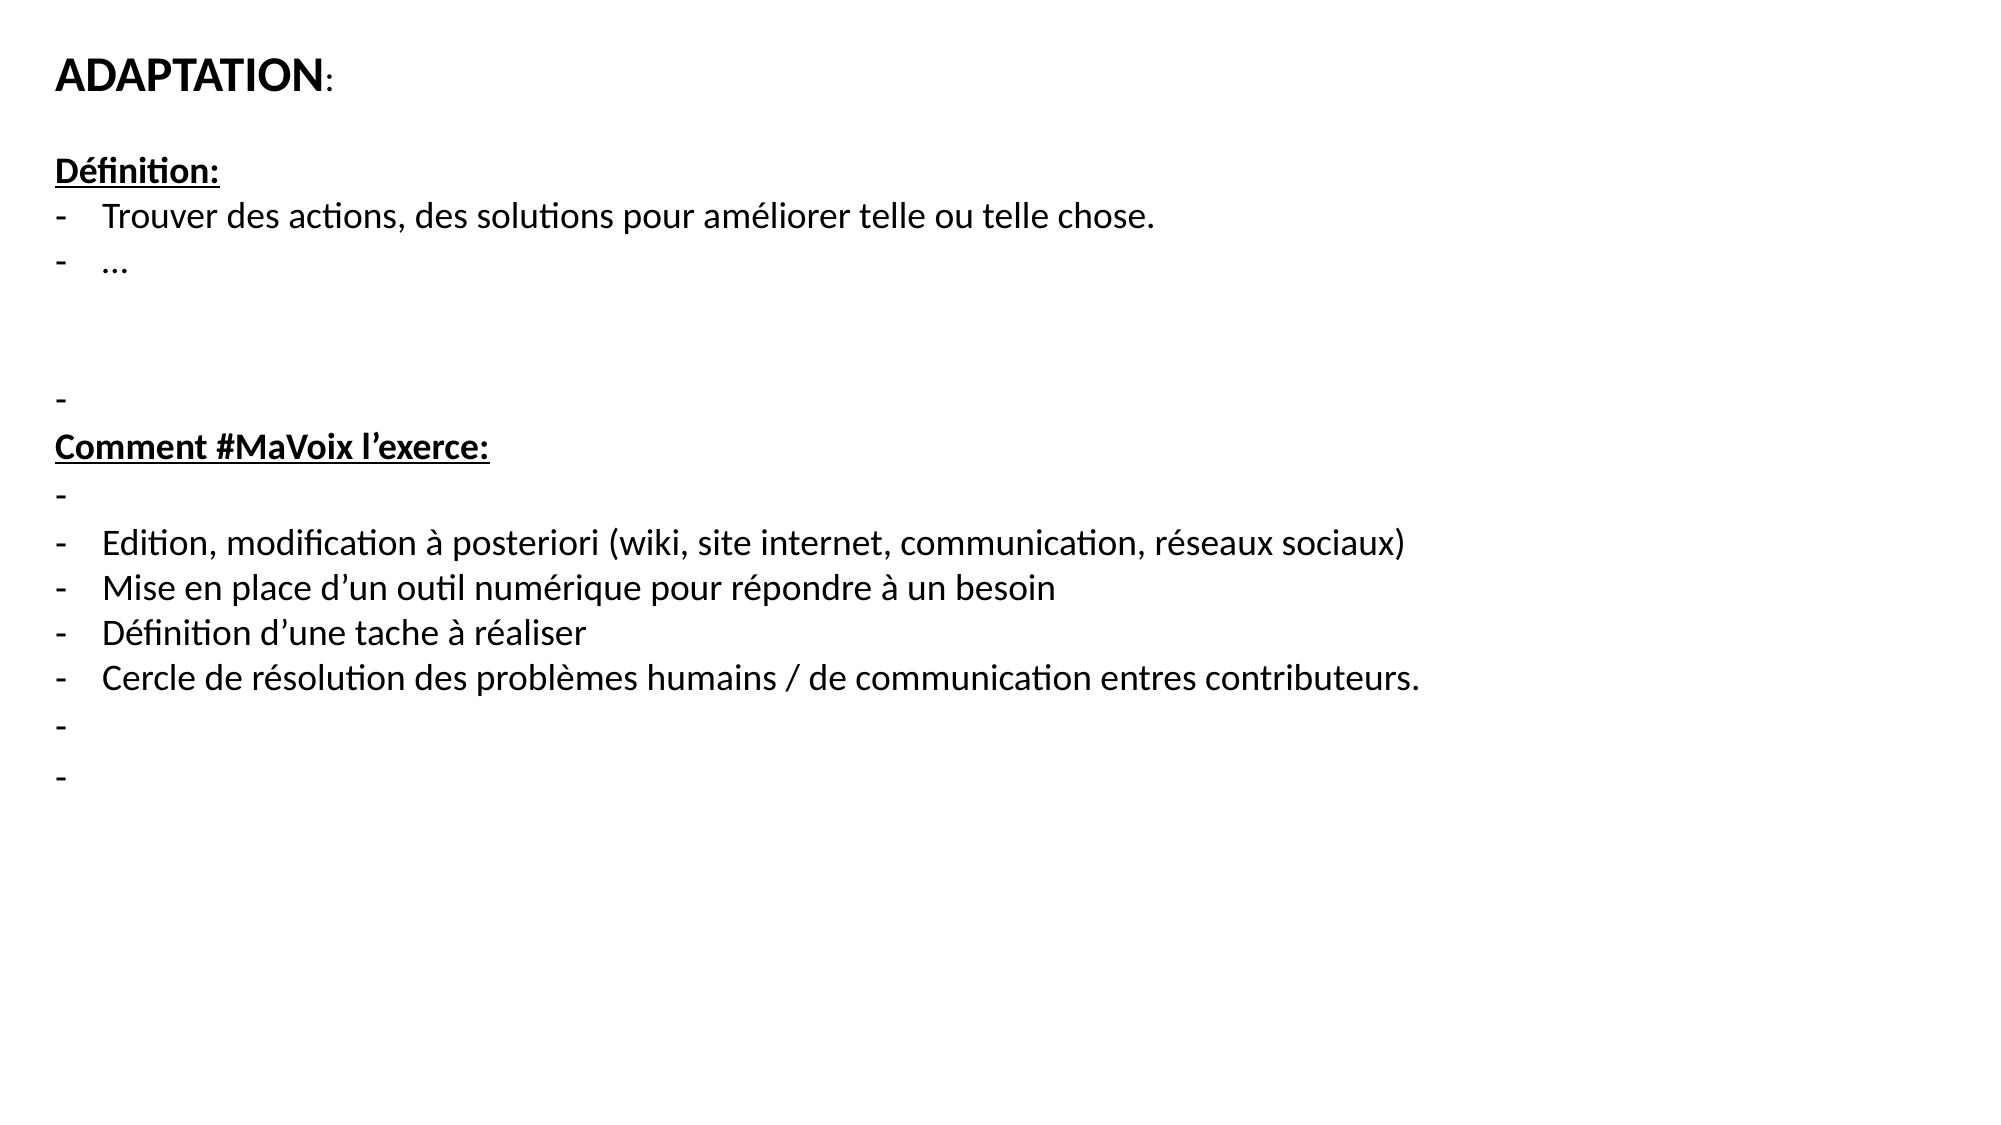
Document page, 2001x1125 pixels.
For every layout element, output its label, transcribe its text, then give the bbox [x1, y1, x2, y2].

text_box ADAPTATION: Définition: Trouver des actions, des solutions pour améliorer telle ou telle chose. … Comment #MaVoix l’exerce: Edition, modification à posteriori (wiki, site internet, communication, réseaux sociaux) Mise en place d’un outil numérique pour répondre à un besoin Définition d’une tache à réaliser Cercle de résolution des problèmes humains / de communication entres contributeurs. [40, 33, 1713, 791]
